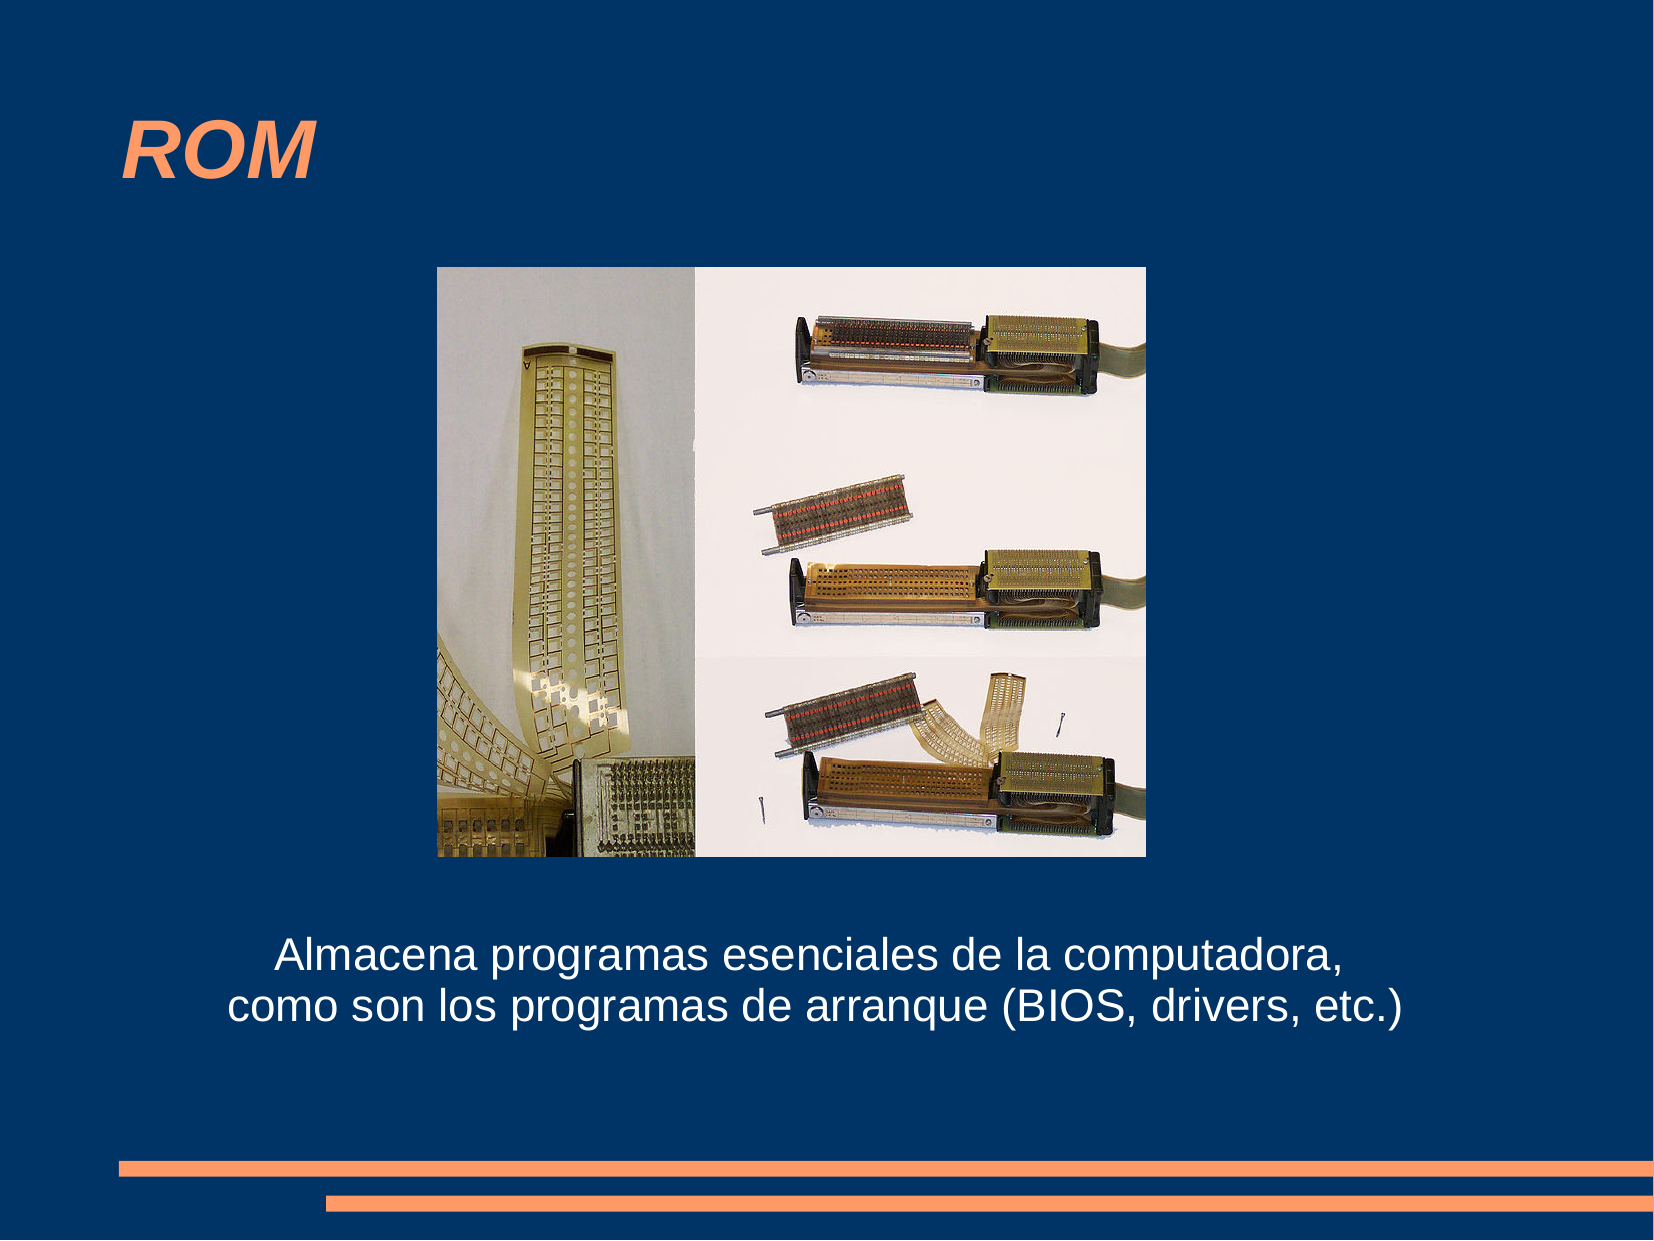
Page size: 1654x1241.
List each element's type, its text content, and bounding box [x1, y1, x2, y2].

title ROM [121, 46, 1534, 254]
text_box Almacena programas esenciales de la computadora, como son los programas de arranque (BIOS, drivers, etc.) [212, 921, 1420, 1051]
picture [437, 267, 1146, 857]
